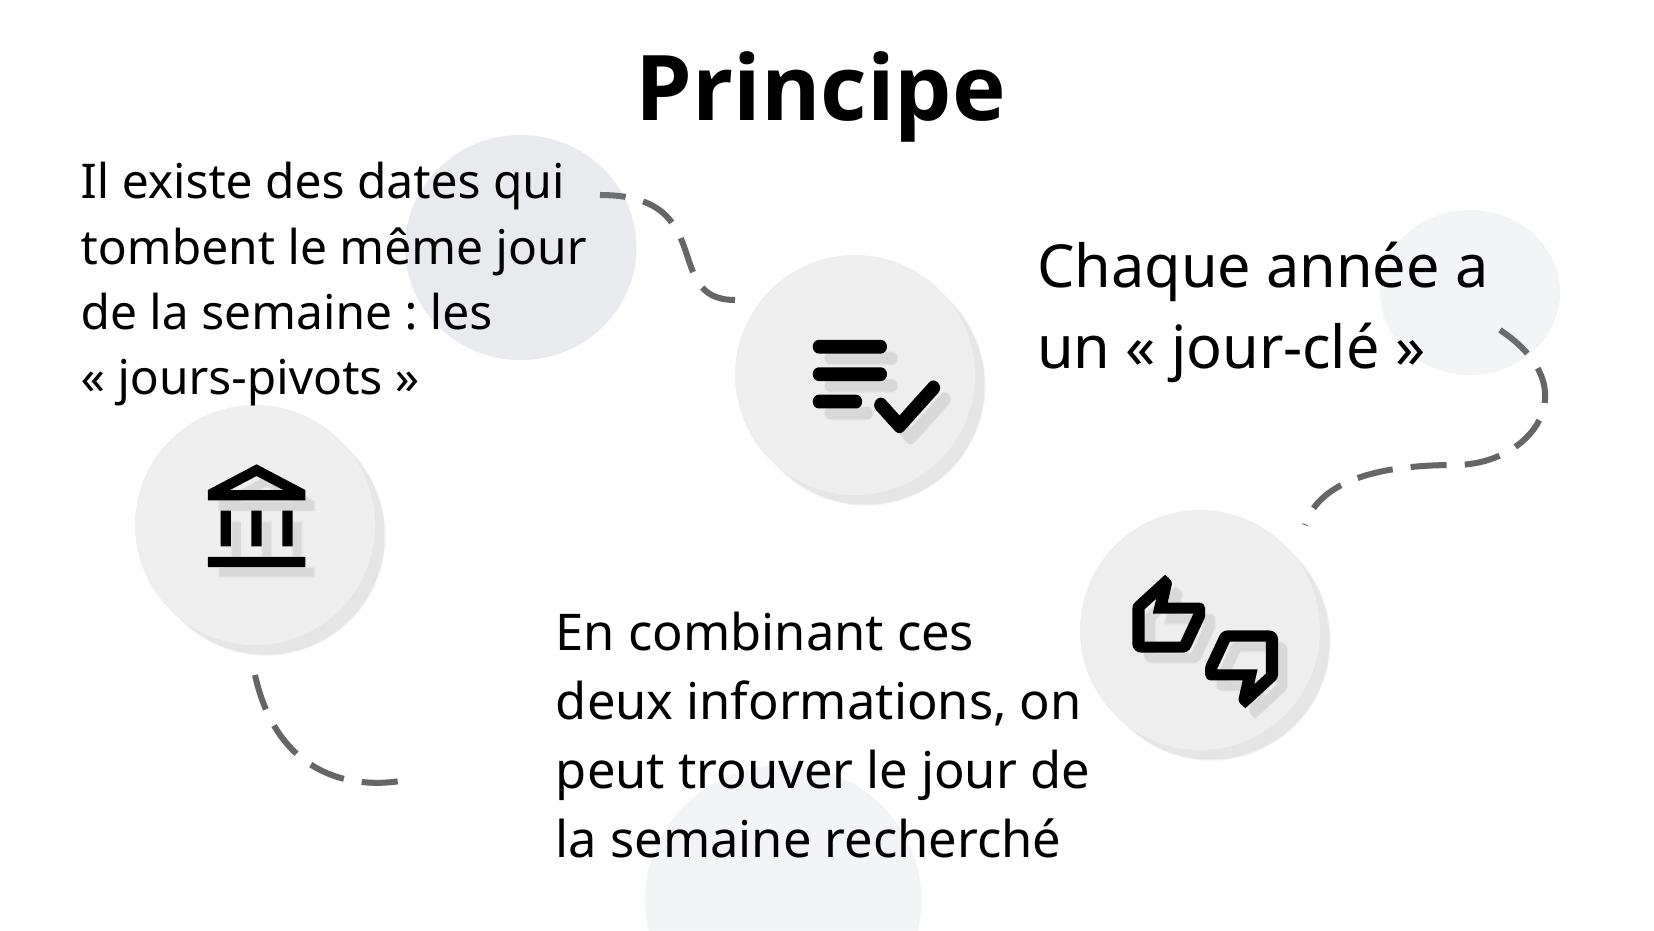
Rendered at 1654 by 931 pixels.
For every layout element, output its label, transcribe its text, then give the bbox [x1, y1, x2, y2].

picture [195, 456, 324, 586]
list Chaque année a un « jour-clé » [974, 224, 1536, 443]
title Principe [76, 23, 1565, 148]
list En combinant ces deux informations, on peut trouver le jour de la semaine recherché [501, 596, 1099, 886]
picture [797, 295, 952, 467]
list Il existe des dates qui tombent le même jour de la semaine : les « jours-pivots » [29, 147, 650, 414]
picture [1129, 572, 1282, 712]
